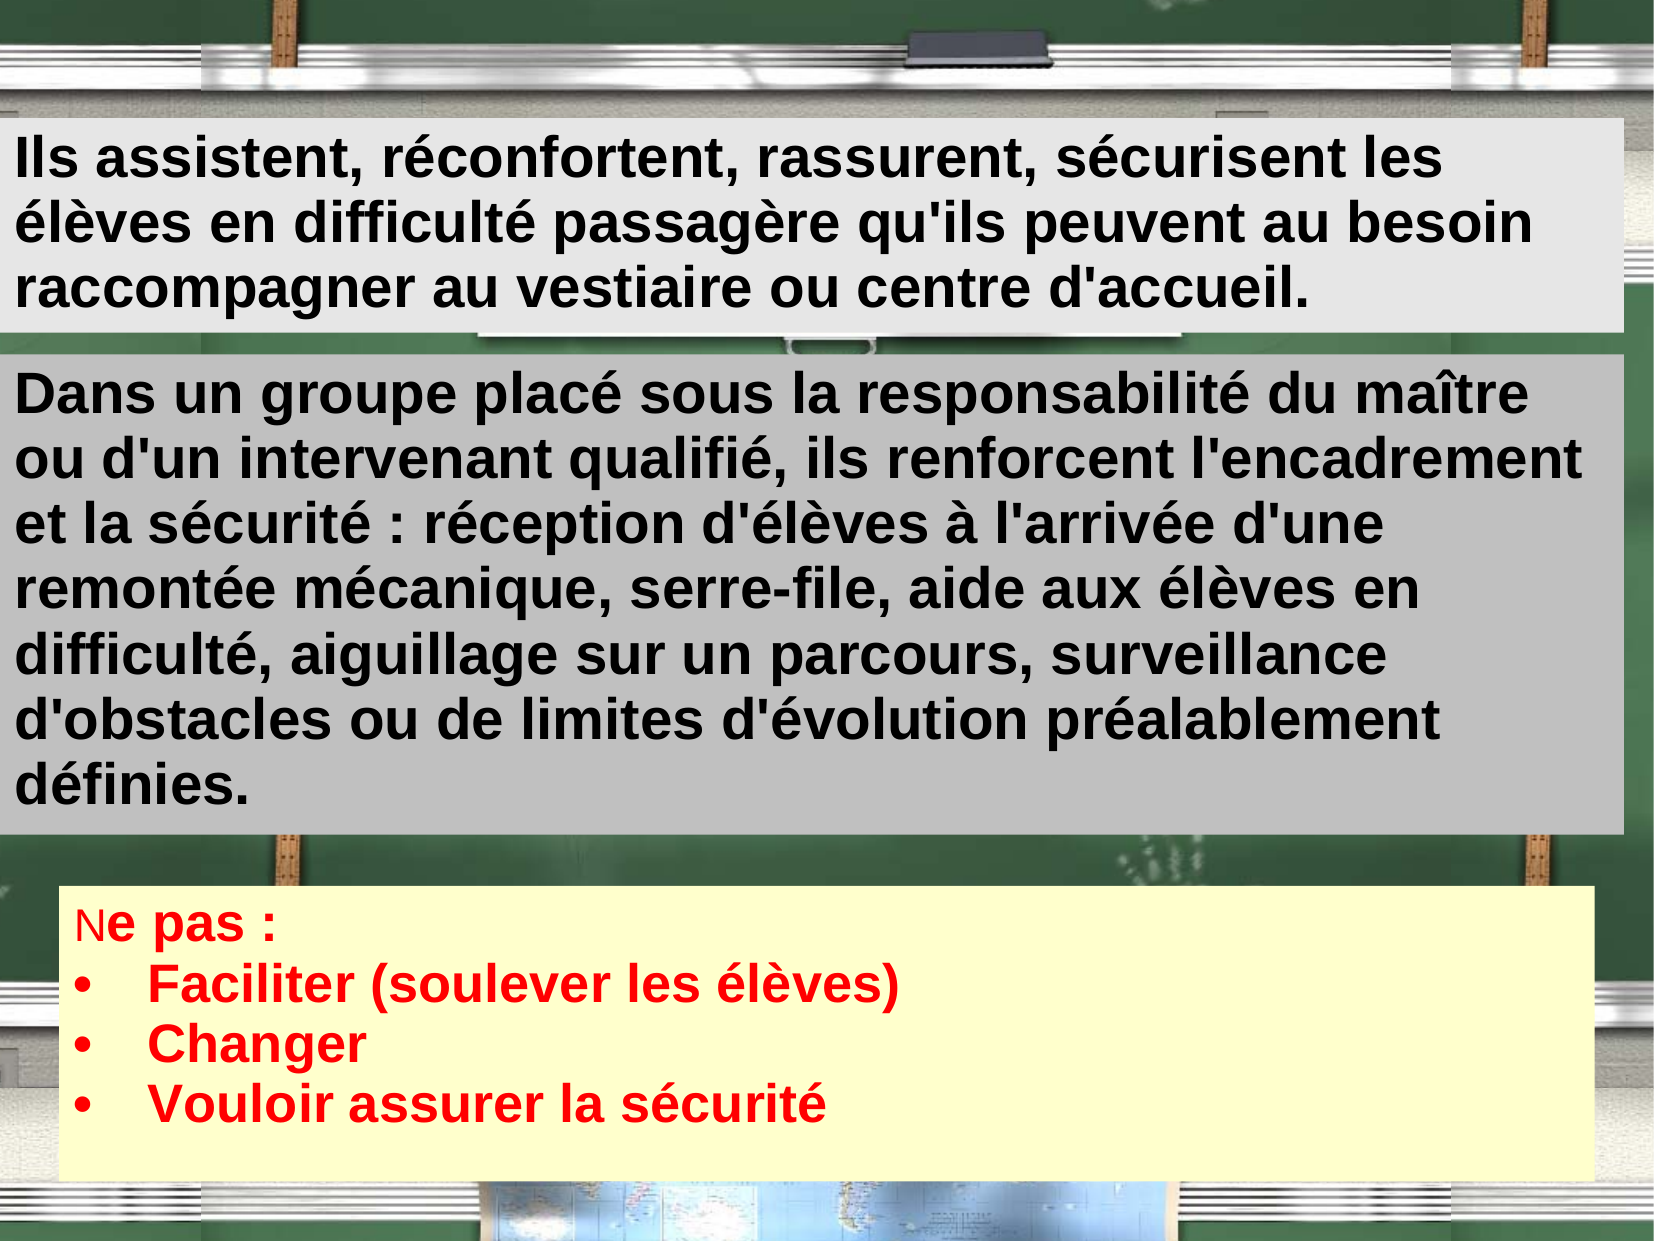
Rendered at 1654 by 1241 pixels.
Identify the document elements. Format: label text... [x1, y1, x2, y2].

picture [0, 0, 1654, 1241]
text_box Ils assistent, réconfortent, rassurent, sécurisent les élèves en difficulté passagère qu'ils peuvent au besoin raccompagner au vestiaire ou centre d'accueil. [0, 118, 1624, 333]
text_box Ne pas : • Faciliter (soulever les élèves)‏ • Changer • Vouloir assurer la sécurité [59, 885, 1595, 1182]
text_box Dans un groupe placé sous la responsabilité du maître ou d'un intervenant qualifié, ils renforcent l'encadrement et la sécurité : réception d'élèves à l'arrivée d'une remontée mécanique, serre-file, aide aux élèves en difficulté, aiguillage sur un parcours, surveillance d'obstacles ou de limites d'évolution préalablement définies. [0, 354, 1624, 835]
